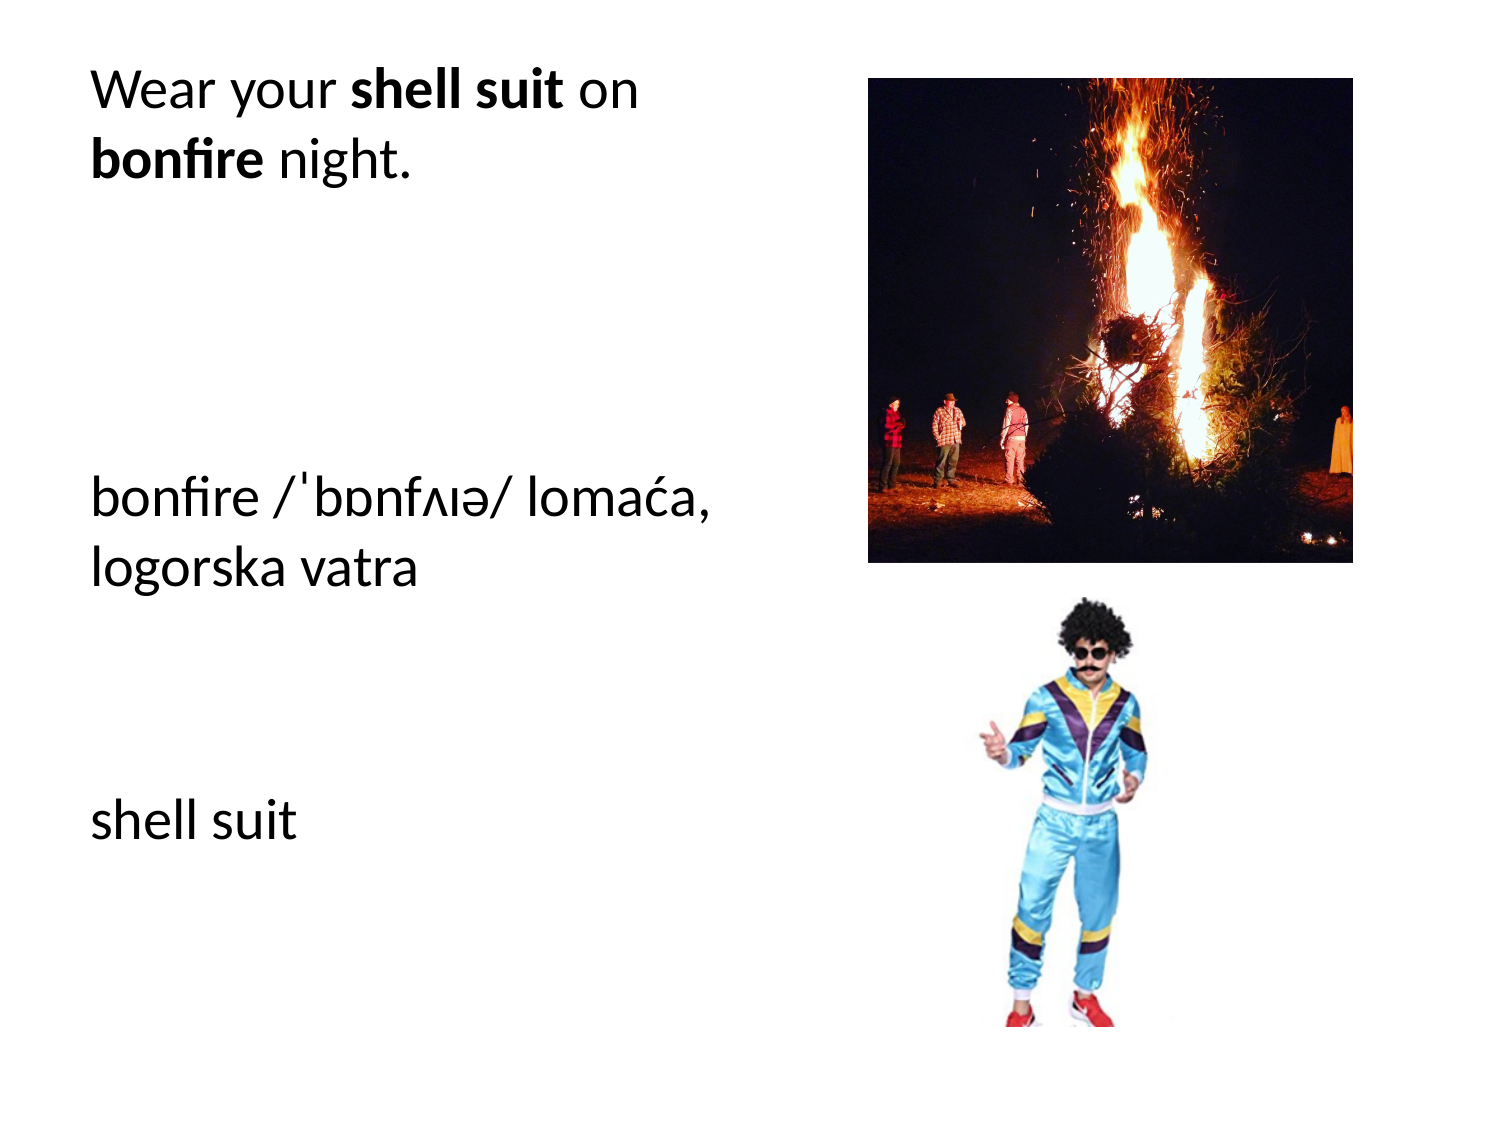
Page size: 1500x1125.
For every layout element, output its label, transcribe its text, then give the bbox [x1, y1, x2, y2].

picture [868, 78, 1353, 563]
picture [868, 597, 1296, 1027]
list Wear your shell suit on bonfire night. bonfire /ˈbɒnfʌɪə/ lomaća, logorska vatra shell suit [75, 42, 738, 1083]
